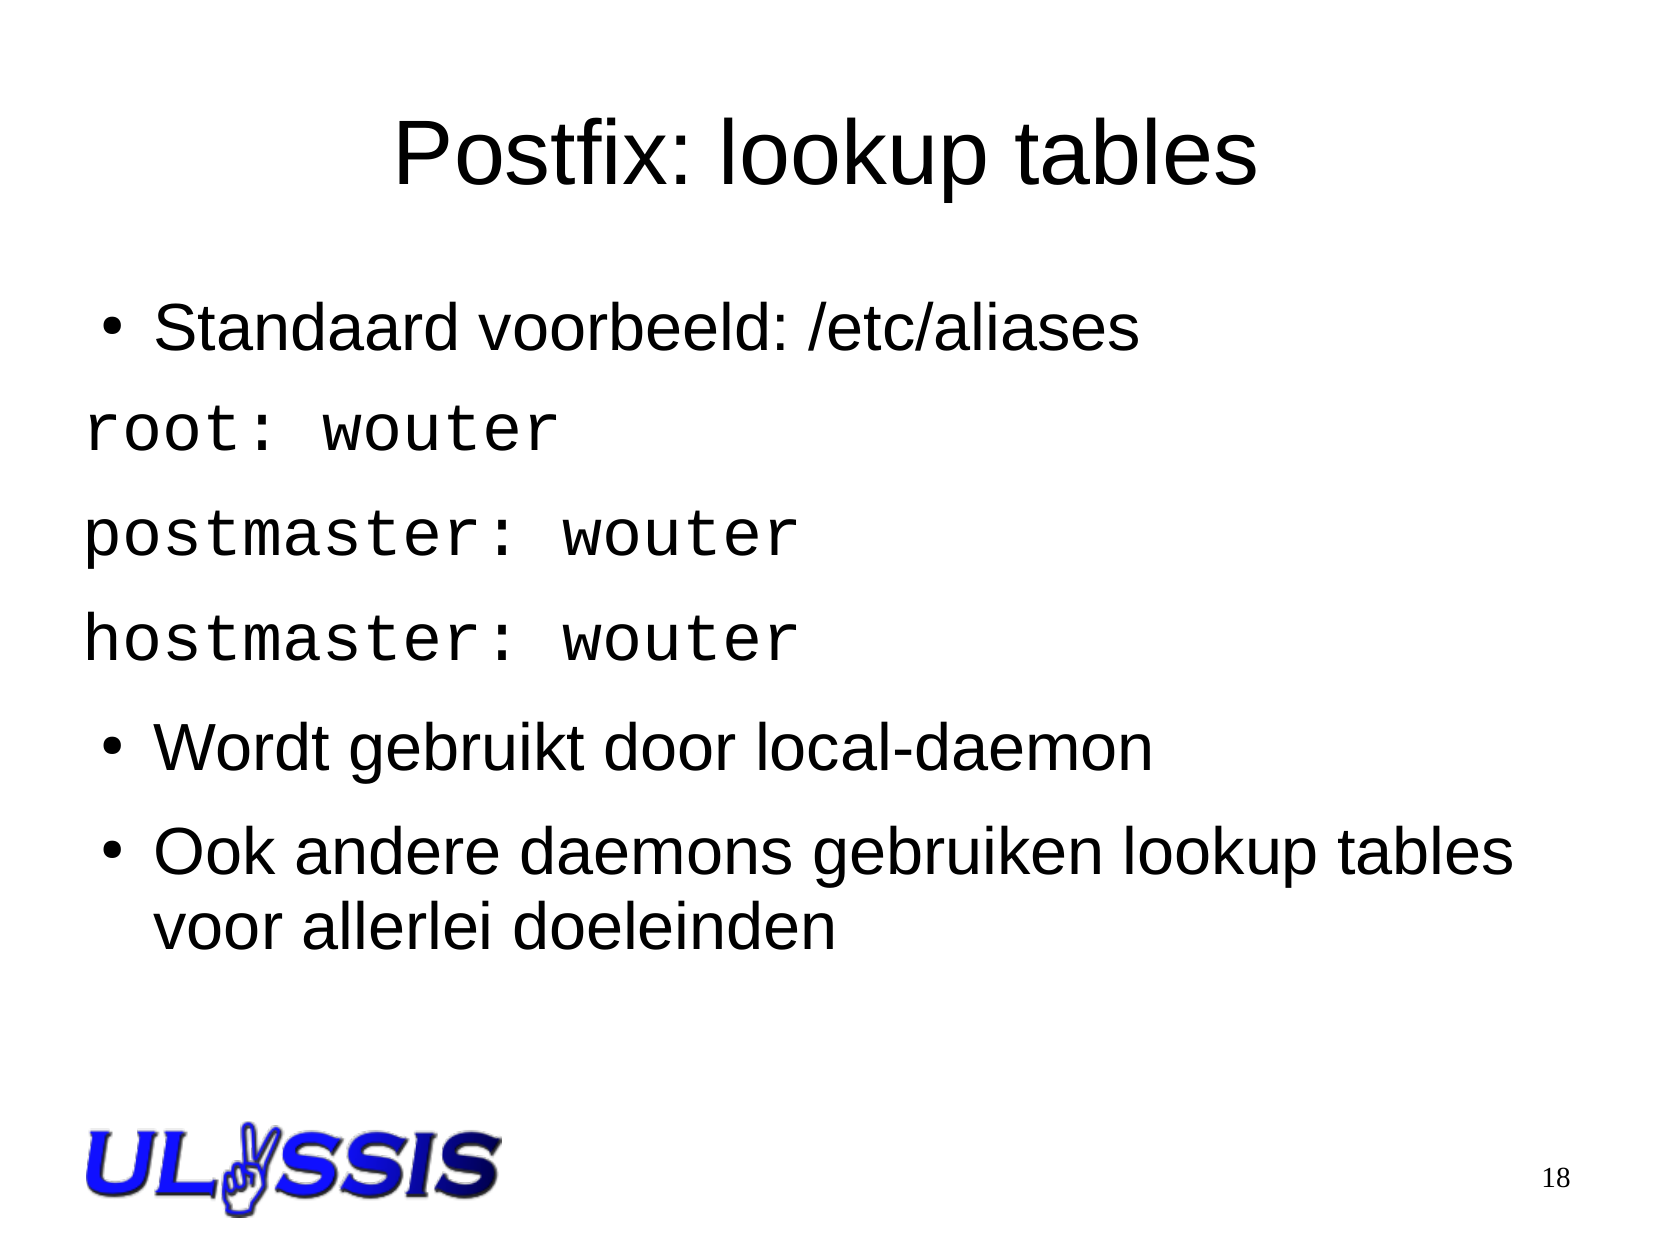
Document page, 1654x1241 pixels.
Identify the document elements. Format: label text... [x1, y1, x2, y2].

title Postfix: lookup tables [82, 49, 1571, 257]
picture [86, 1121, 502, 1218]
list Standaard voorbeeld: /etc/aliases root: wouter postmaster: wouter hostmaster: wouter Wordt gebruikt door local-daemon Ook andere daemons gebruiken lookup tables voor allerlei doeleinden [82, 290, 1571, 1094]
